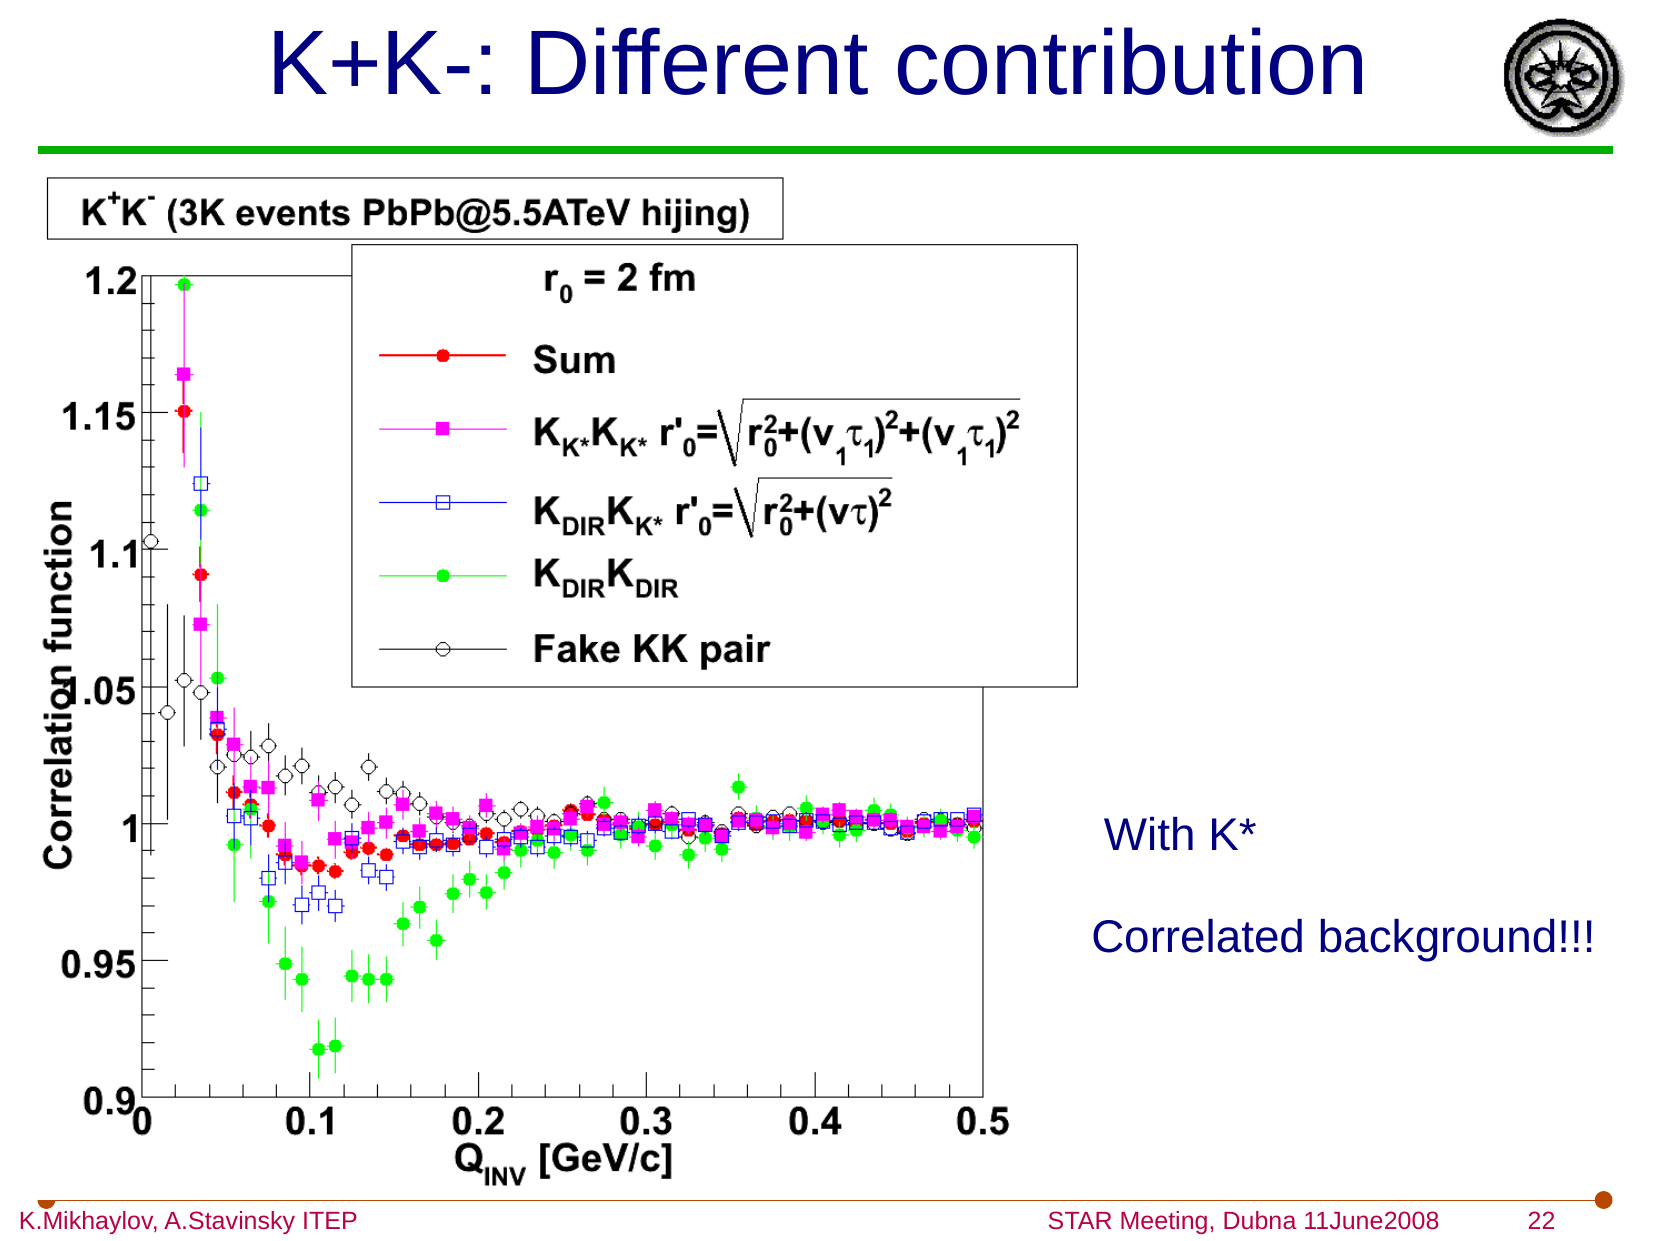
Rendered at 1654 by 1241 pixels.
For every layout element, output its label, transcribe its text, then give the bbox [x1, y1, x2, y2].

picture [37, 173, 1088, 1201]
text_box K.Mikhaylov, A.Stavinsky ITEP STAR Meeting, Dubna 11June2008 <number> [613, 1199, 1569, 1241]
title K+K-: Different contribution [76, 0, 1562, 142]
picture [1497, 14, 1625, 137]
text_box [86, 1201, 613, 1241]
text_box K.Mikhaylov, A.Stavinsky ITEP STAR Meeting, Dubna 11June2008 <number> [4, 1199, 86, 1241]
text_box With K* Correlated background!!! [1088, 750, 1627, 970]
